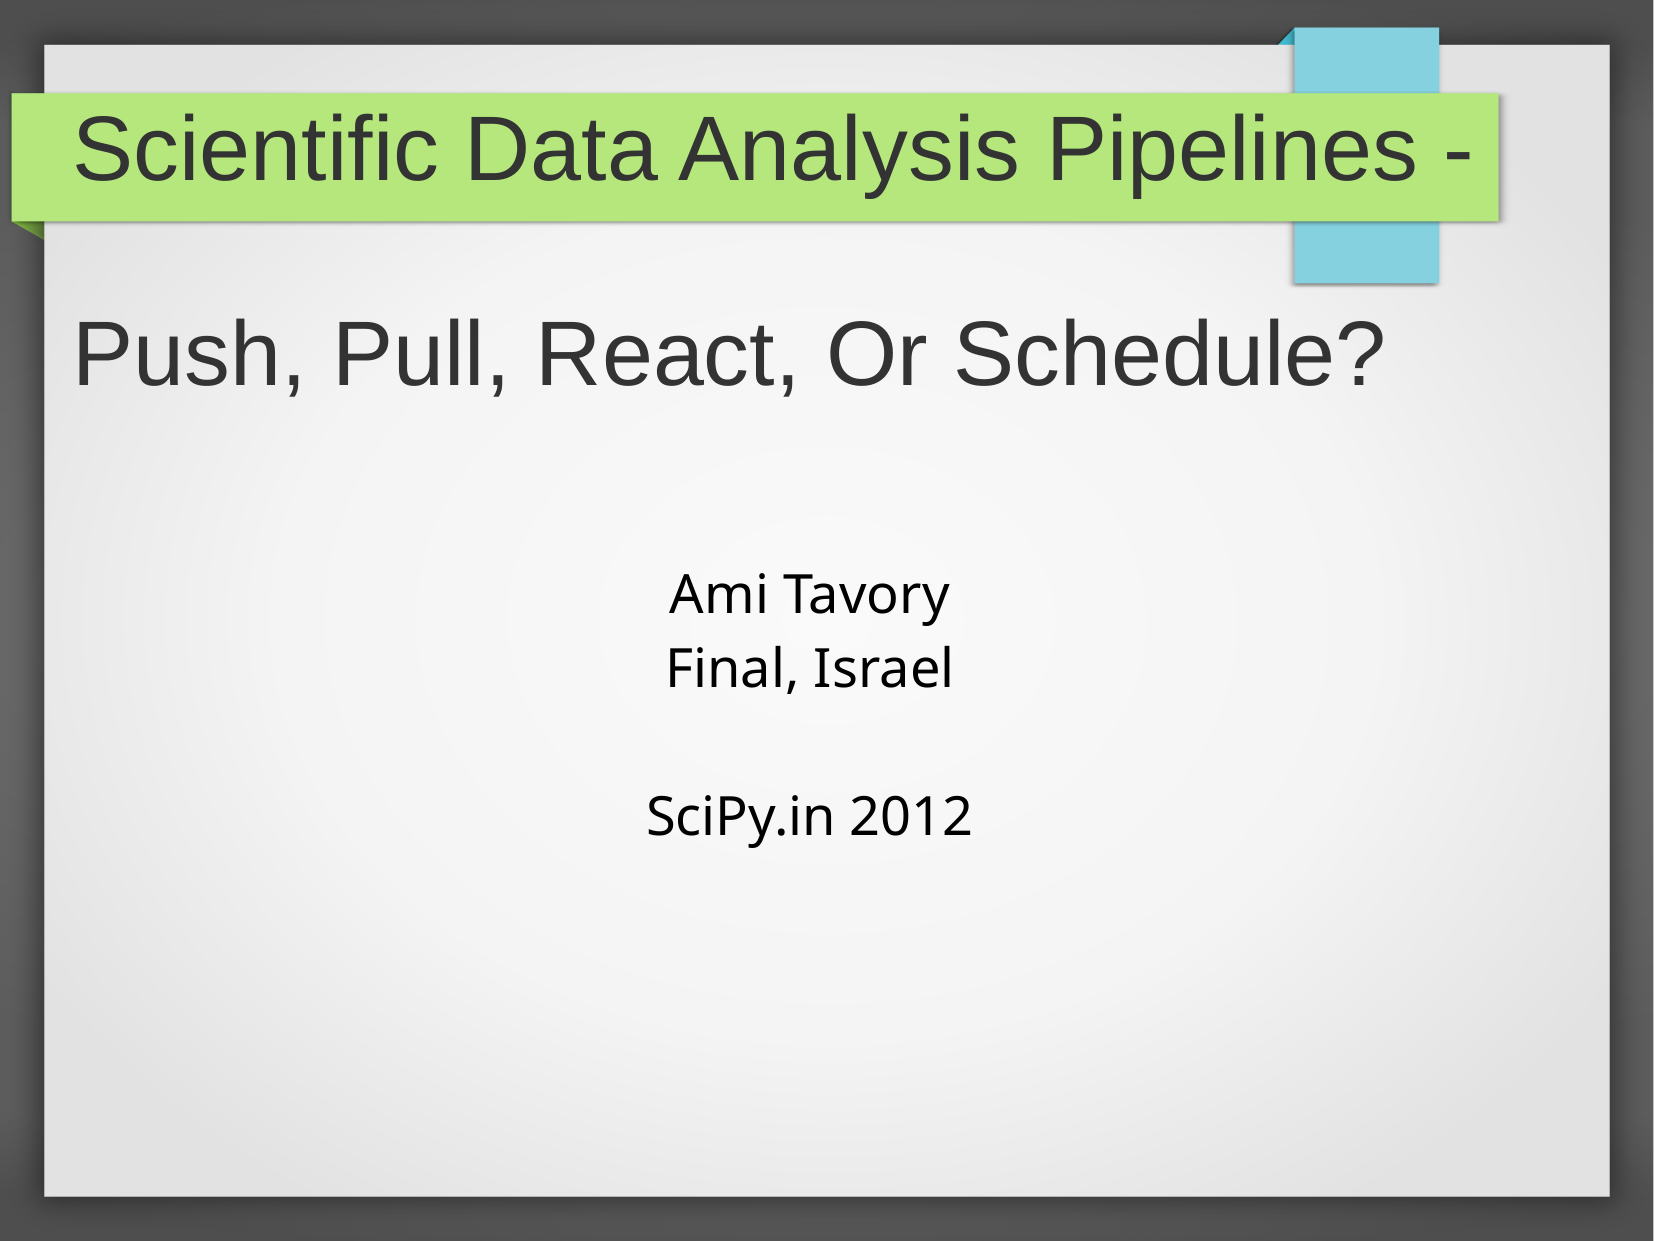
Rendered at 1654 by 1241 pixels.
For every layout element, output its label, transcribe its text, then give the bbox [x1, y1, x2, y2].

subtitle Ami Tavory Final, Israel SciPy.in 2012 [82, 343, 1538, 1063]
title Scientific Data Analysis Pipelines - Push, Pull, React, Or Schedule? [72, 97, 1558, 406]
picture [0, 0, 1654, 1241]
